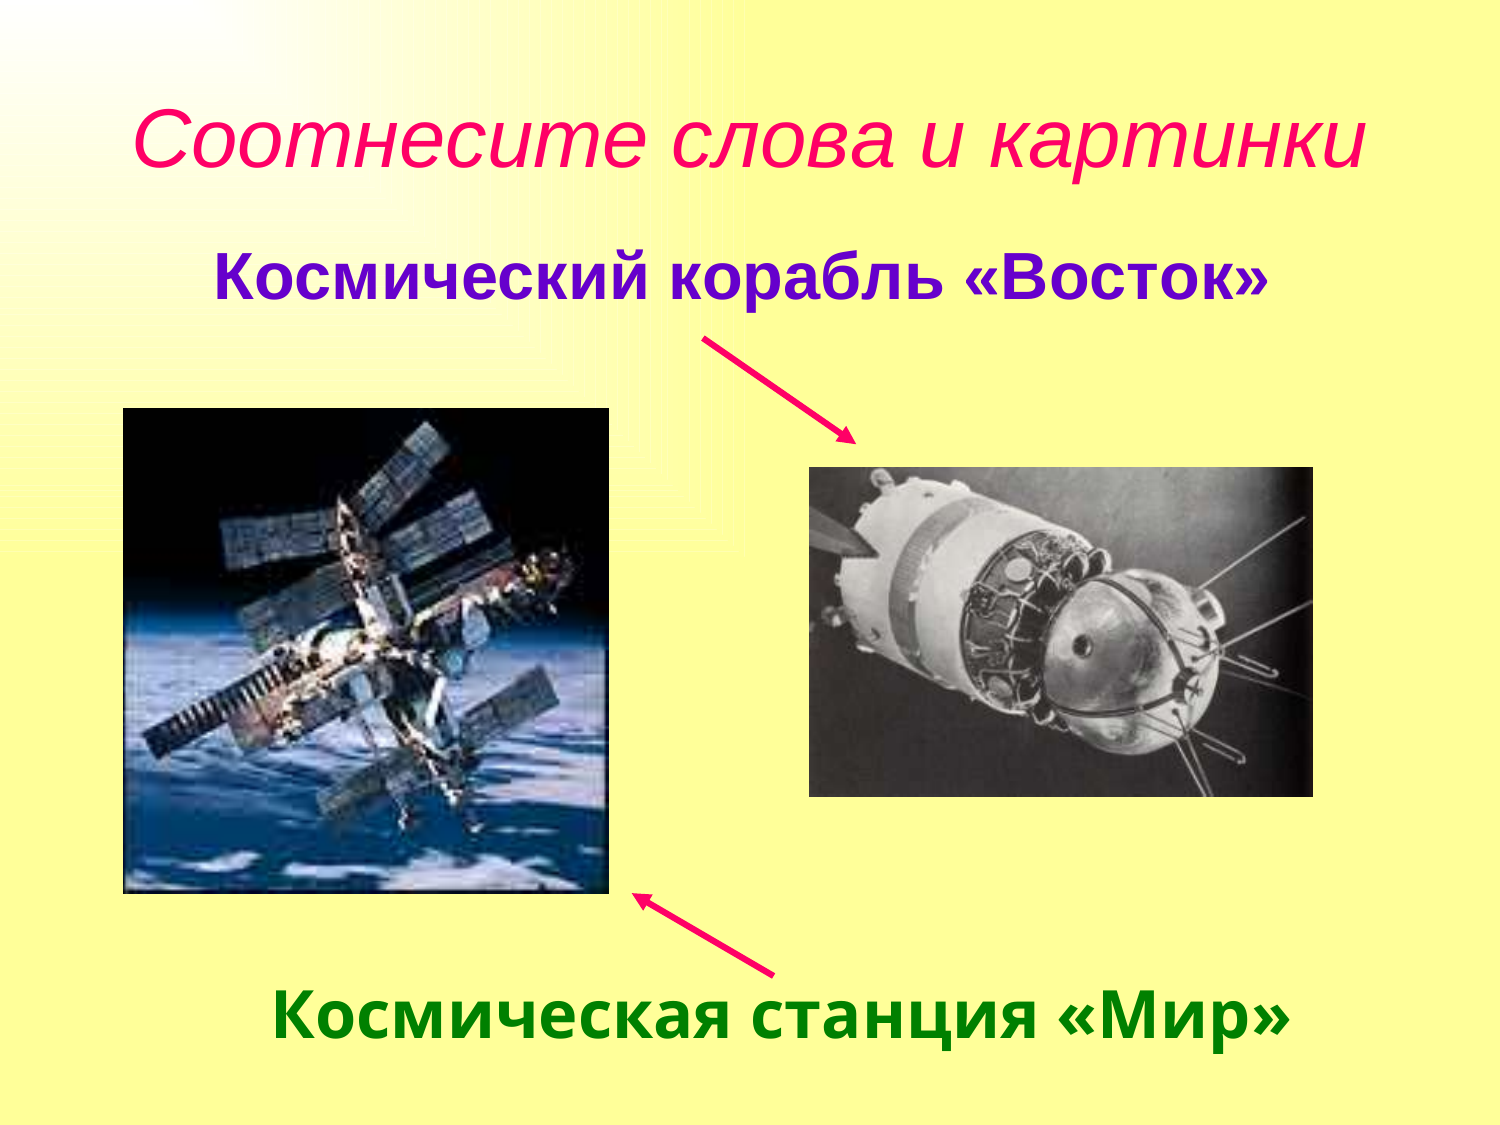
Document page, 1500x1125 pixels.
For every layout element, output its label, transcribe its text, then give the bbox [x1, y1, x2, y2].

picture [123, 408, 609, 894]
list Космический корабль «Восток» [76, 231, 1427, 414]
text_box Космическая станция «Мир» [255, 964, 1308, 1060]
title Cоотнесите слова и картинки [75, 45, 1426, 233]
picture [809, 467, 1313, 797]
